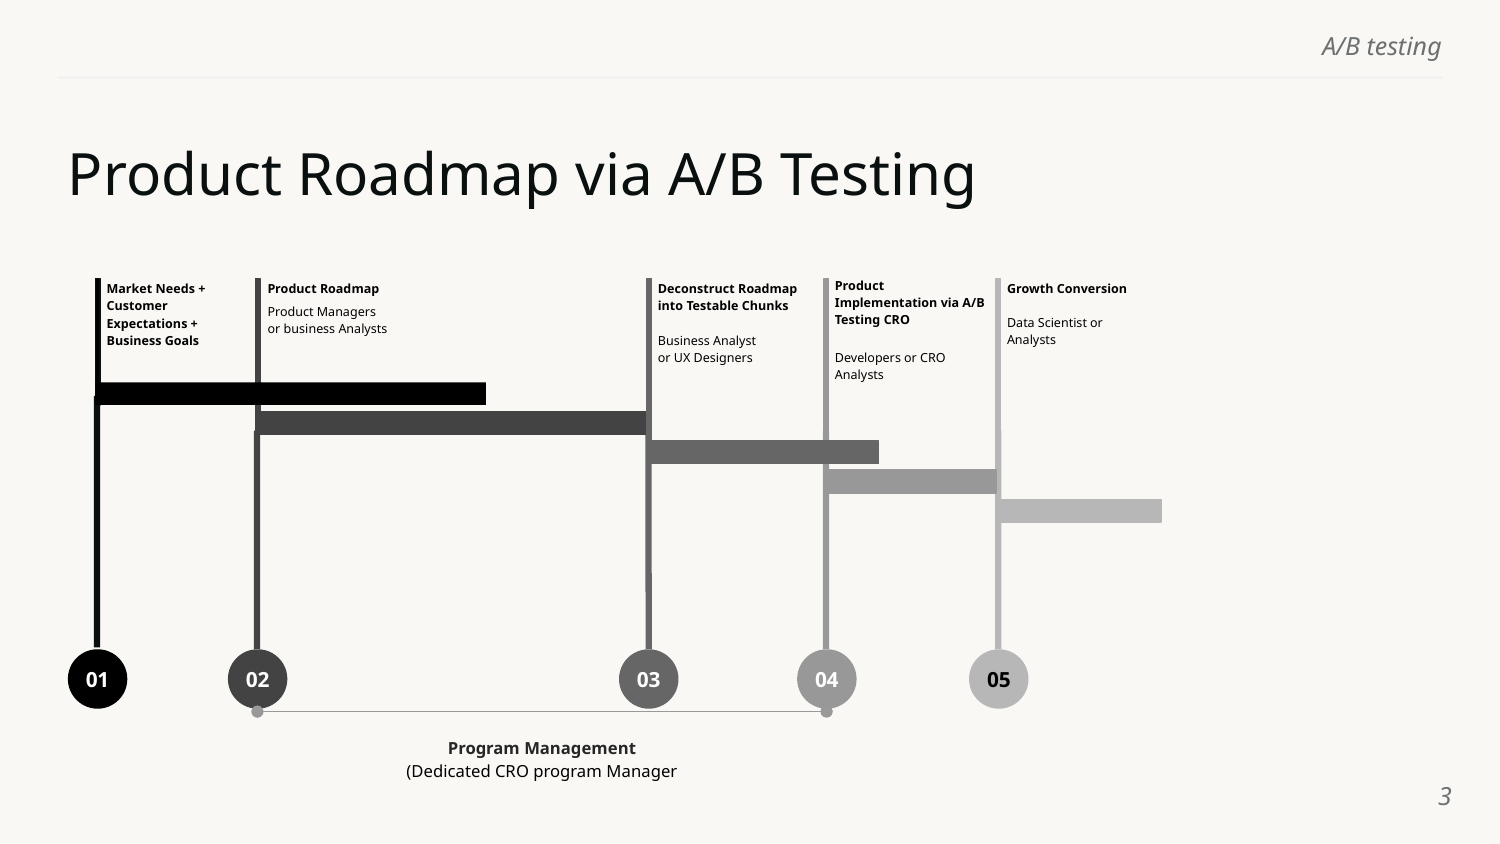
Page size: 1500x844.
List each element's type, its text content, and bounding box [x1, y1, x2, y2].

text_box Business Analyst or UX Designers [657, 330, 772, 366]
title Product Roadmap via A/B Testing [67, 136, 1452, 213]
text_box Deconstruct Roadmap into Testable Chunks [657, 278, 809, 336]
text_box Program Management (Dedicated CRO program Manager [296, 719, 789, 796]
text_box [95, 278, 1161, 648]
text_box Data Scientist or Analysts [1007, 312, 1130, 366]
text_box Growth Conversion [1007, 278, 1228, 306]
text_box Developers or CRO Analysts [834, 347, 970, 383]
text_box 04 [797, 649, 857, 709]
slide_number <number> [1361, 764, 1452, 830]
text_box 01 [67, 649, 128, 709]
text_box Market Needs + Customer Expectations + Business Goals [106, 278, 230, 356]
text_box Product Roadmap [267, 279, 414, 297]
text_box 05 [969, 649, 1029, 709]
text_box 02 [227, 649, 288, 709]
text_box 03 [619, 649, 679, 709]
text_box Product Implementation via A/B Testing CRO [834, 275, 986, 333]
text_box Product Managers or business Analysts [267, 301, 391, 336]
